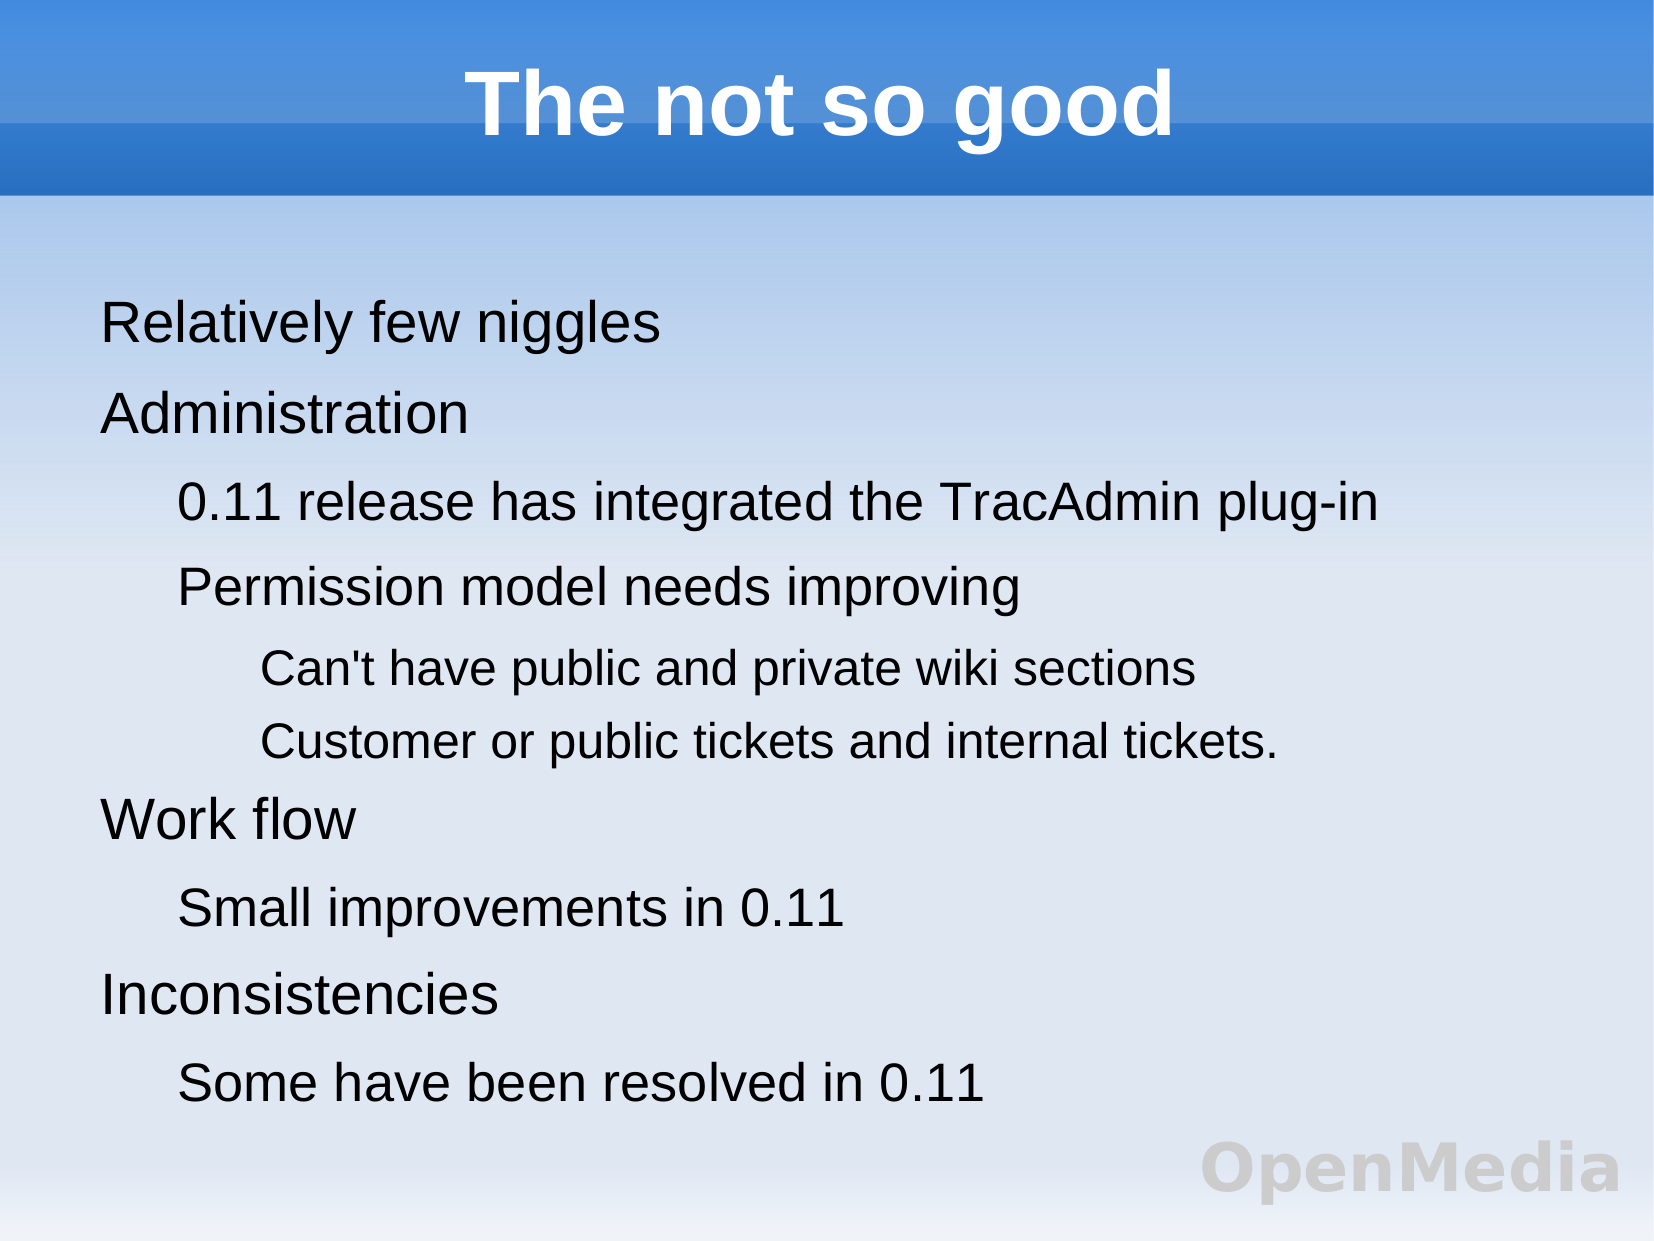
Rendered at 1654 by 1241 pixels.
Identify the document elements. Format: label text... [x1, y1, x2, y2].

picture [0, 0, 1654, 1241]
title The not so good [76, 0, 1565, 208]
list Relatively few niggles Administration 0.11 release has integrated the TracAdmin plug-in Permission model needs improving Can't have public and private wiki sections Customer or public tickets and internal tickets. Work flow Small improvements in 0.11 Inconsistencies Some have been resolved in 0.11 [82, 290, 1571, 1204]
